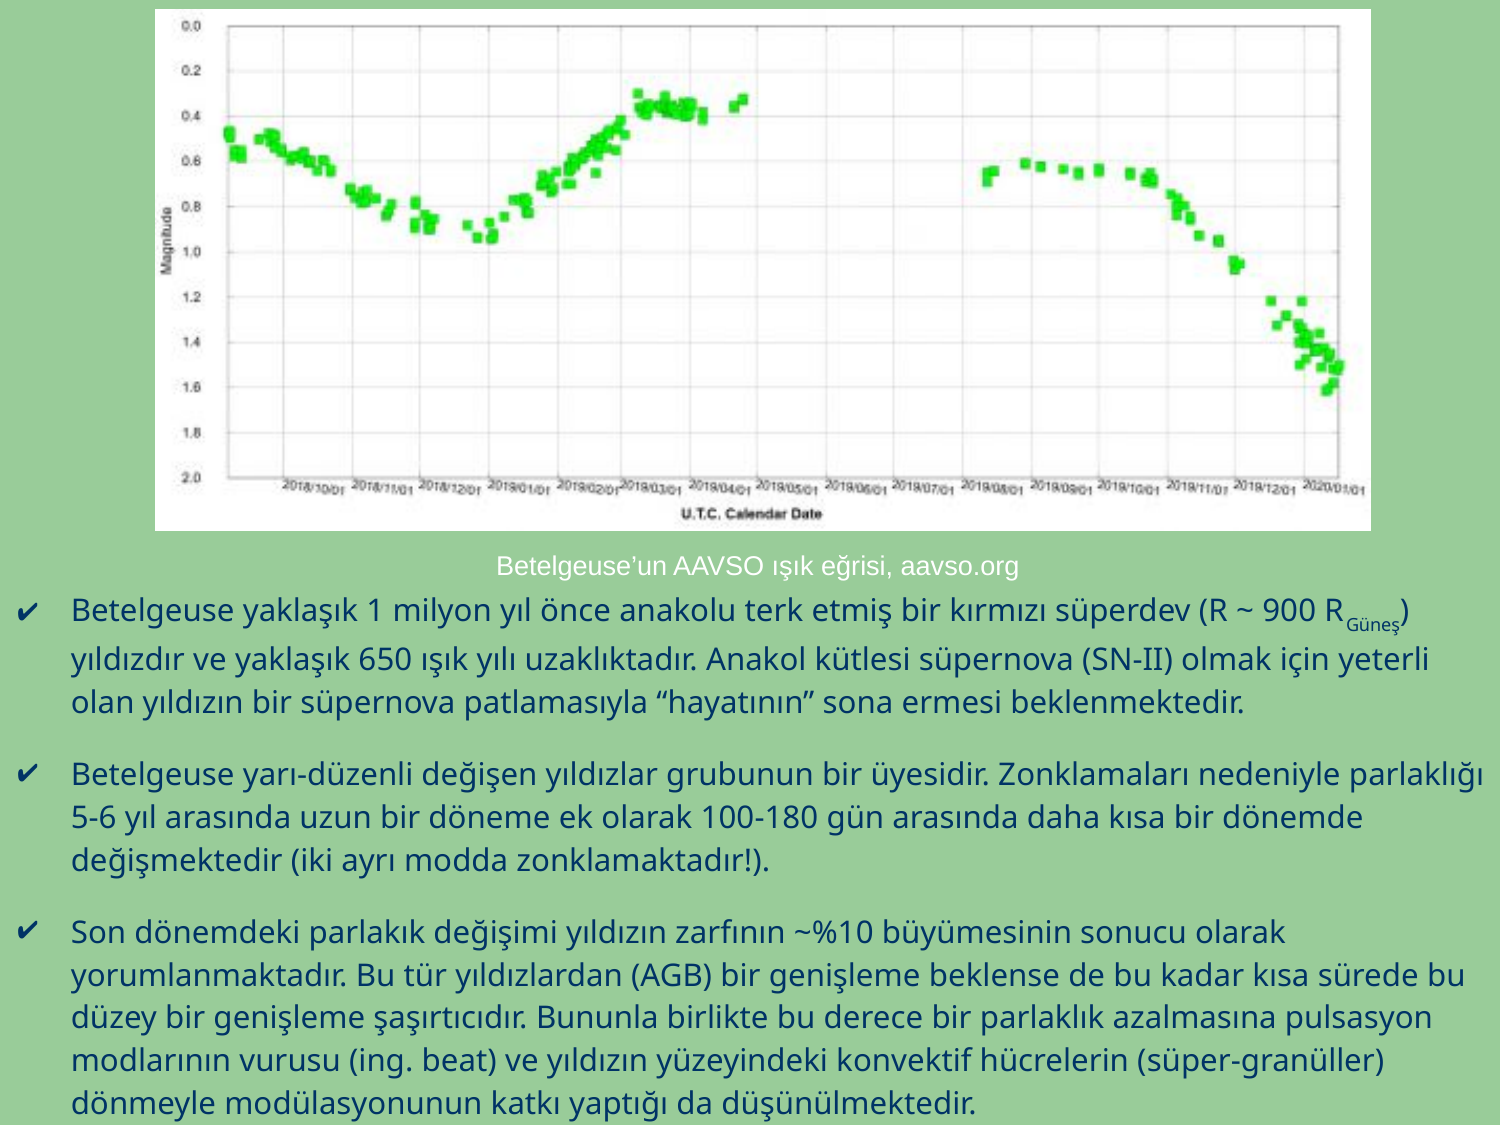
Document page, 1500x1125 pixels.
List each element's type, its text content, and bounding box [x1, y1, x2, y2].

picture [155, 9, 1371, 531]
list Betelgeuse yaklaşık 1 milyon yıl önce anakolu terk etmiş bir kırmızı süperdev (R ~ 900 RGüneş) yıldızdır ve yaklaşık 650 ışık yılı uzaklıktadır. Anakol kütlesi süpernova (SN-II) olmak için yeterli olan yıldızın bir süpernova patlamasıyla “hayatının” sona ermesi beklenmektedir. Betelgeuse yarı-düzenli değişen yıldızlar grubunun bir üyesidir. Zonklamaları nedeniyle parlaklığı 5-6 yıl arasında uzun bir döneme ek olarak 100-180 gün arasında daha kısa bir dönemde değişmektedir (iki ayrı modda zonklamaktadır!). Son dönemdeki parlakık değişimi yıldızın zarfının ~%10 büyümesinin sonucu olarak yorumlanmaktadır. Bu tür yıldızlardan (AGB) bir genişleme beklense de bu kadar kısa sürede bu düzey bir genişleme şaşırtıcıdır. Bununla birlikte bu derece bir parlaklık azalmasına pulsasyon modlarının vurusu (ing. beat) ve yıldızın yüzeyindeki konvektif hücrelerin (süper-granüller) dönmeyle modülasyonunun katkı yaptığı da düşünülmektedir. [0, 588, 1500, 1125]
text_box Betelgeuse’un AAVSO ışık eğrisi, aavso.org [180, 543, 1336, 588]
